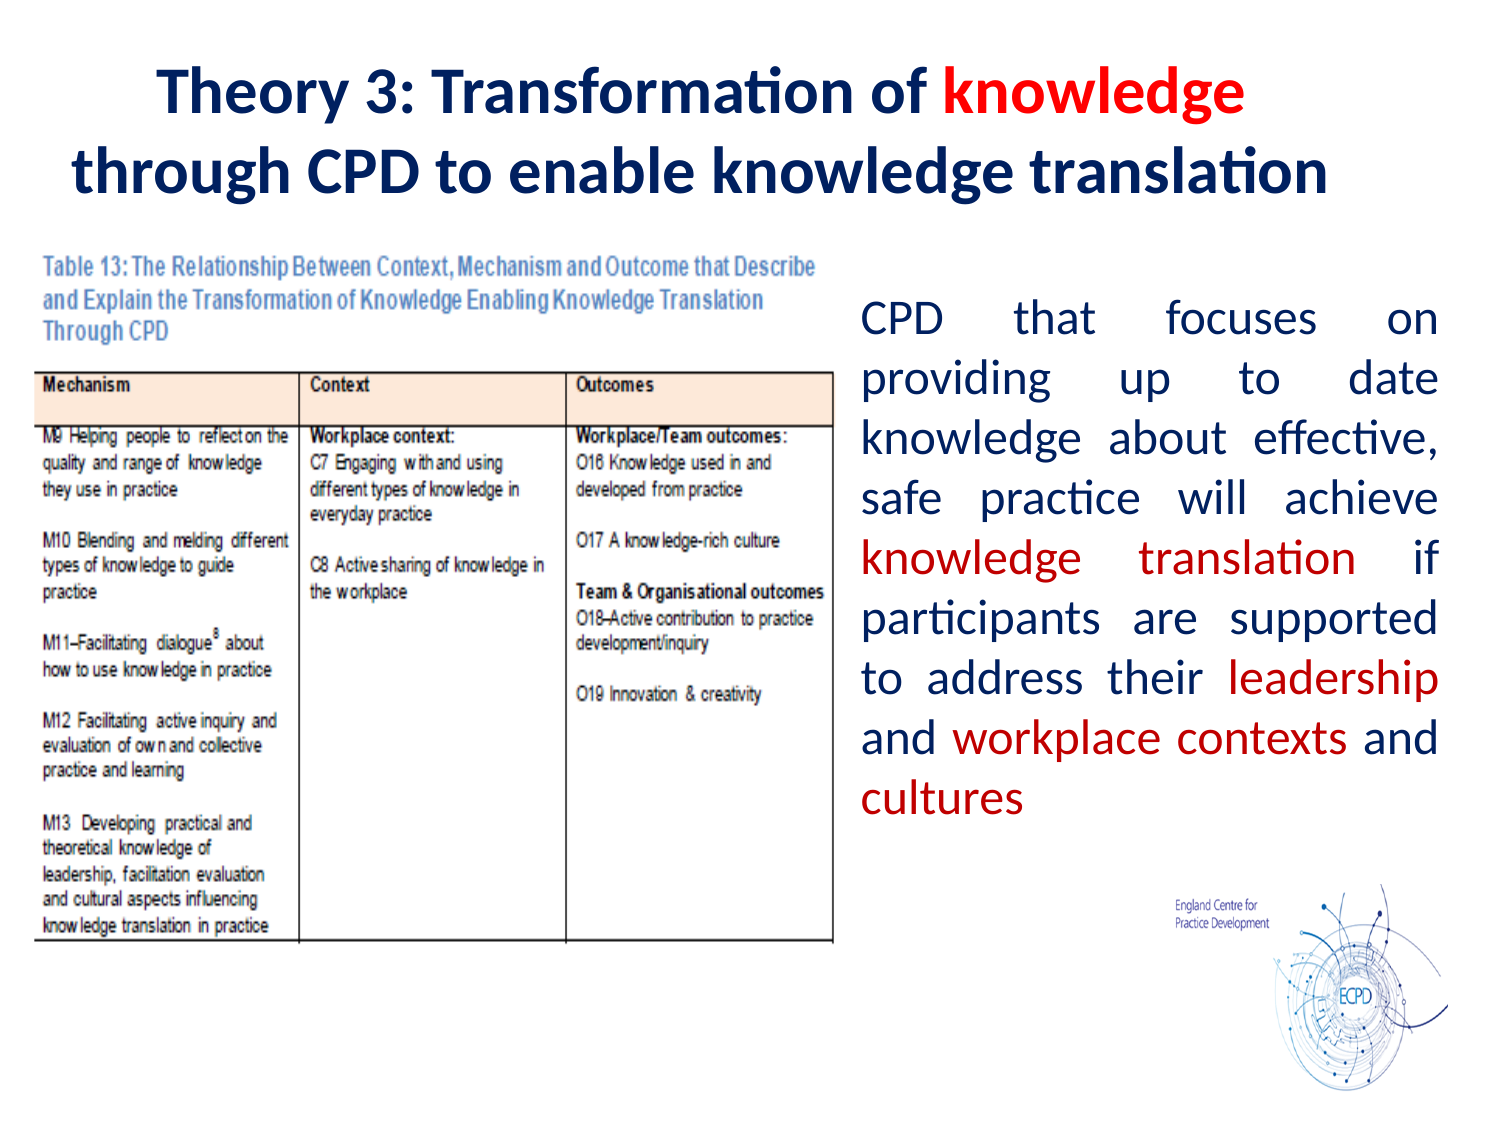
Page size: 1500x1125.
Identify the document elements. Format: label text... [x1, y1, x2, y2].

title Theory 3: Transformation of knowledge through CPD to enable knowledge translation [54, 39, 1349, 258]
list CPD that focuses on providing up to date knowledge about effective, safe practice will achieve knowledge translation if participants are supported to address their leadership and workplace contexts and cultures [845, 277, 1459, 992]
picture [1164, 992, 1448, 1098]
picture [34, 236, 859, 976]
